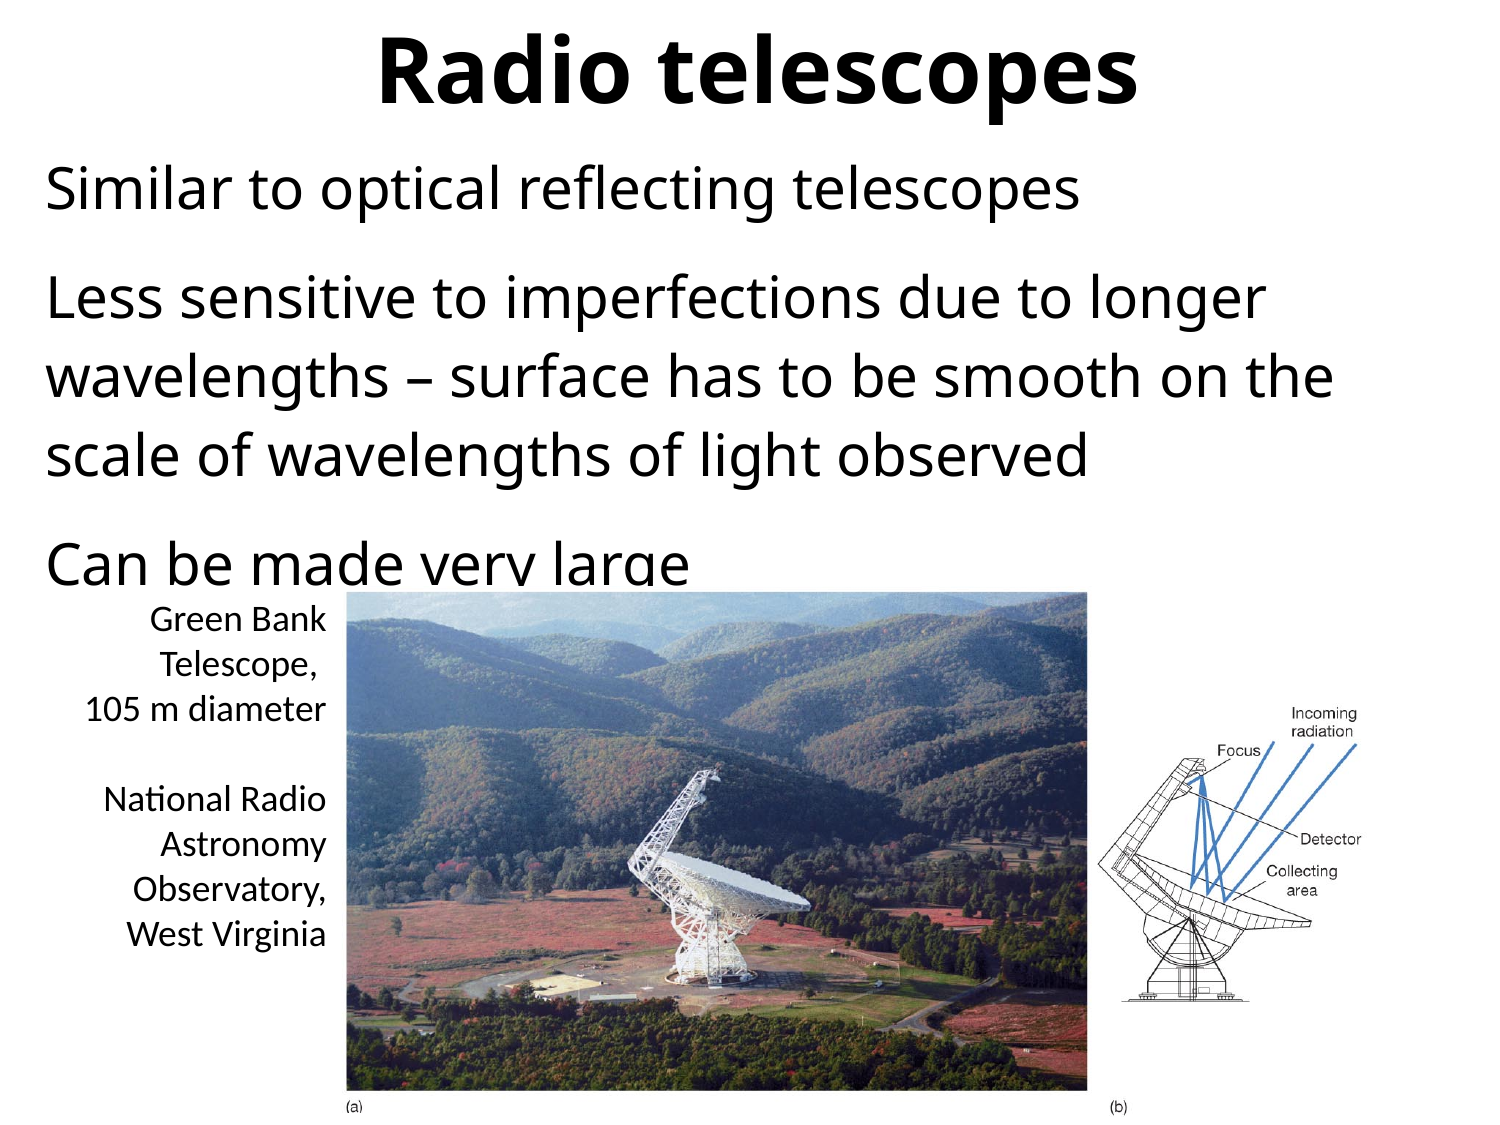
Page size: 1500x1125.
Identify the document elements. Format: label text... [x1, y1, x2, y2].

title Radio telescopes [45, 14, 1471, 123]
picture [341, 586, 1368, 1117]
list Similar to optical reflecting telescopes Less sensitive to imperfections due to longer wavelengths – surface has to be smooth on the scale of wavelengths of light observed Can be made very large [45, 147, 1471, 890]
text_box Green Bank Telescope, 105 m diameter National Radio Astronomy Observatory, West Virginia [56, 586, 342, 962]
